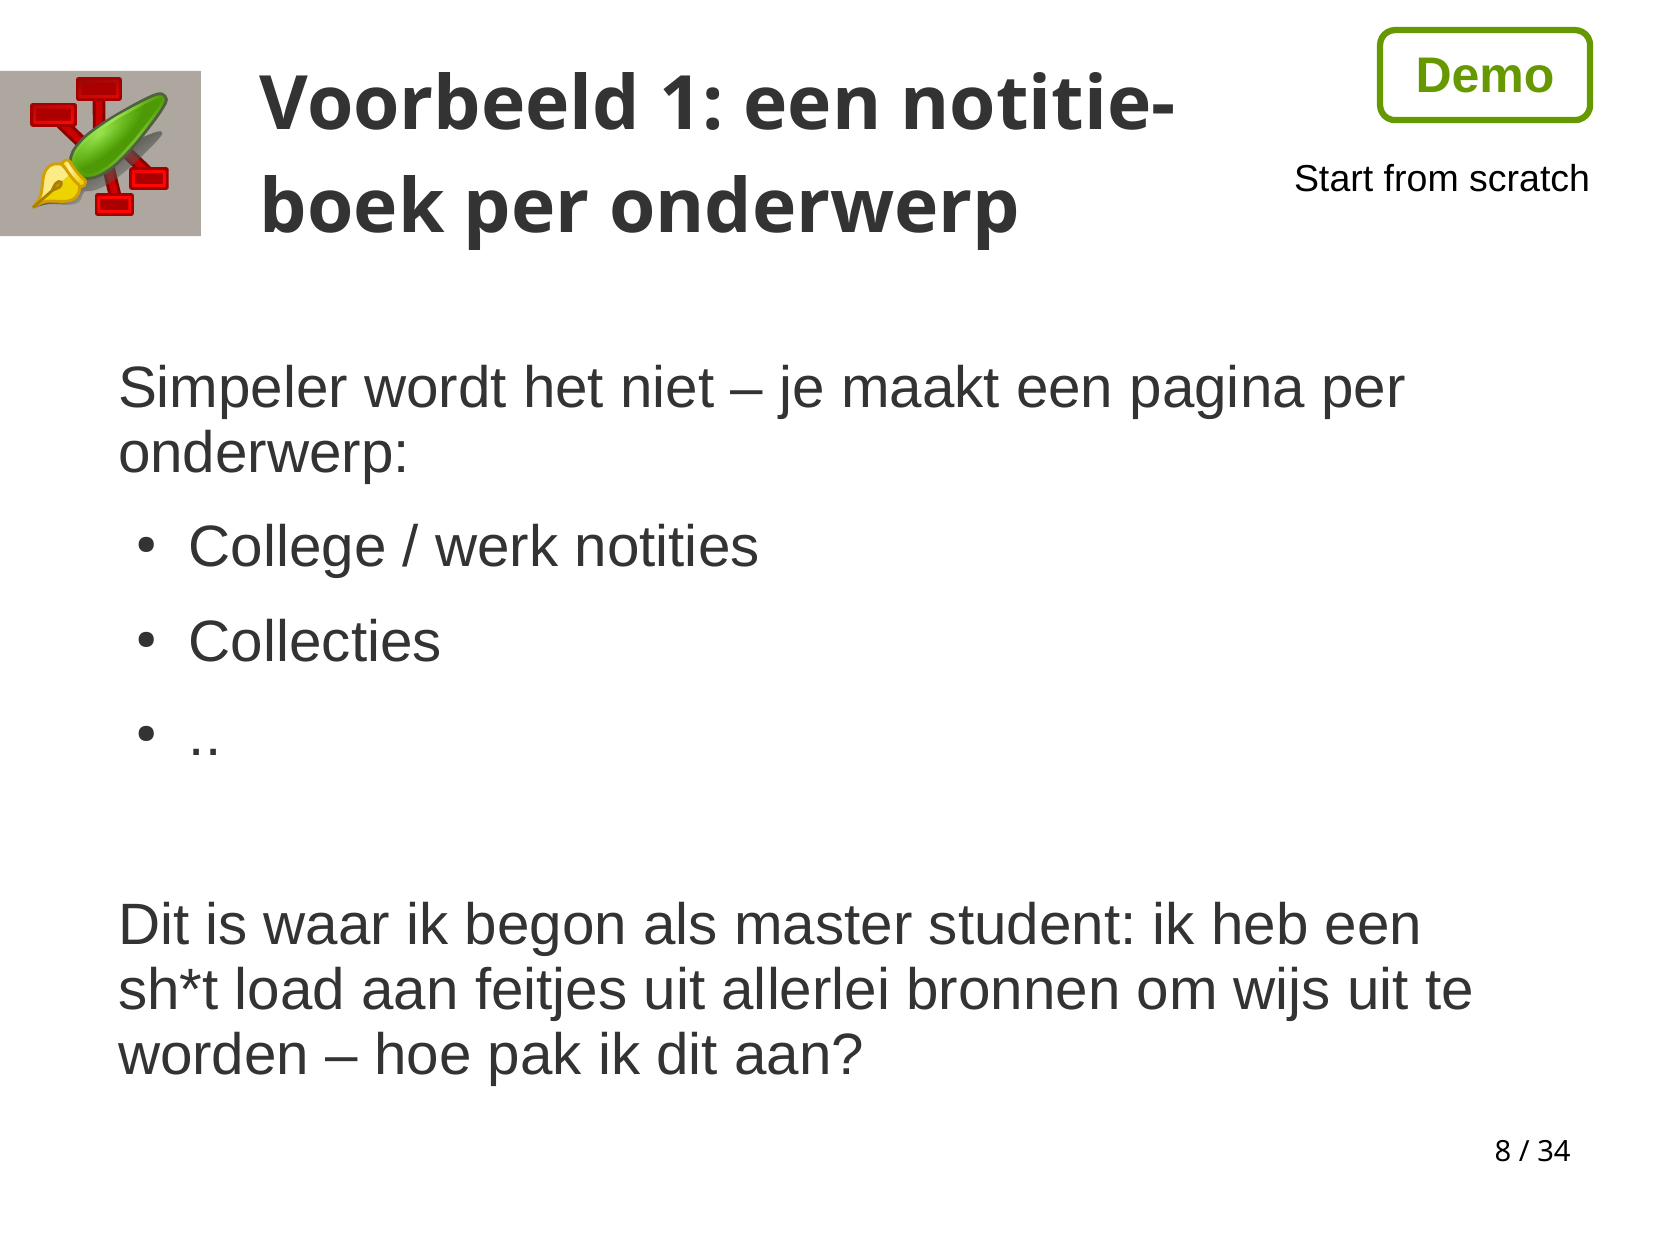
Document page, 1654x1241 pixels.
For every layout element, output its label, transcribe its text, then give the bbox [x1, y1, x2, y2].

text_box Start from scratch [1279, 150, 1606, 207]
text_box Demo [1380, 30, 1591, 121]
title Voorbeeld 1: een notitie- boek per onderwerp [224, 44, 1571, 259]
list Simpeler wordt het niet – je maakt een pagina per onderwerp: College / werk notities Collecties .. Dit is waar ik begon als master student: ik heb een sh*t load aan feitjes uit allerlei bronnen om wijs uit te worden – hoe pak ik dit aan? [118, 354, 1536, 1074]
